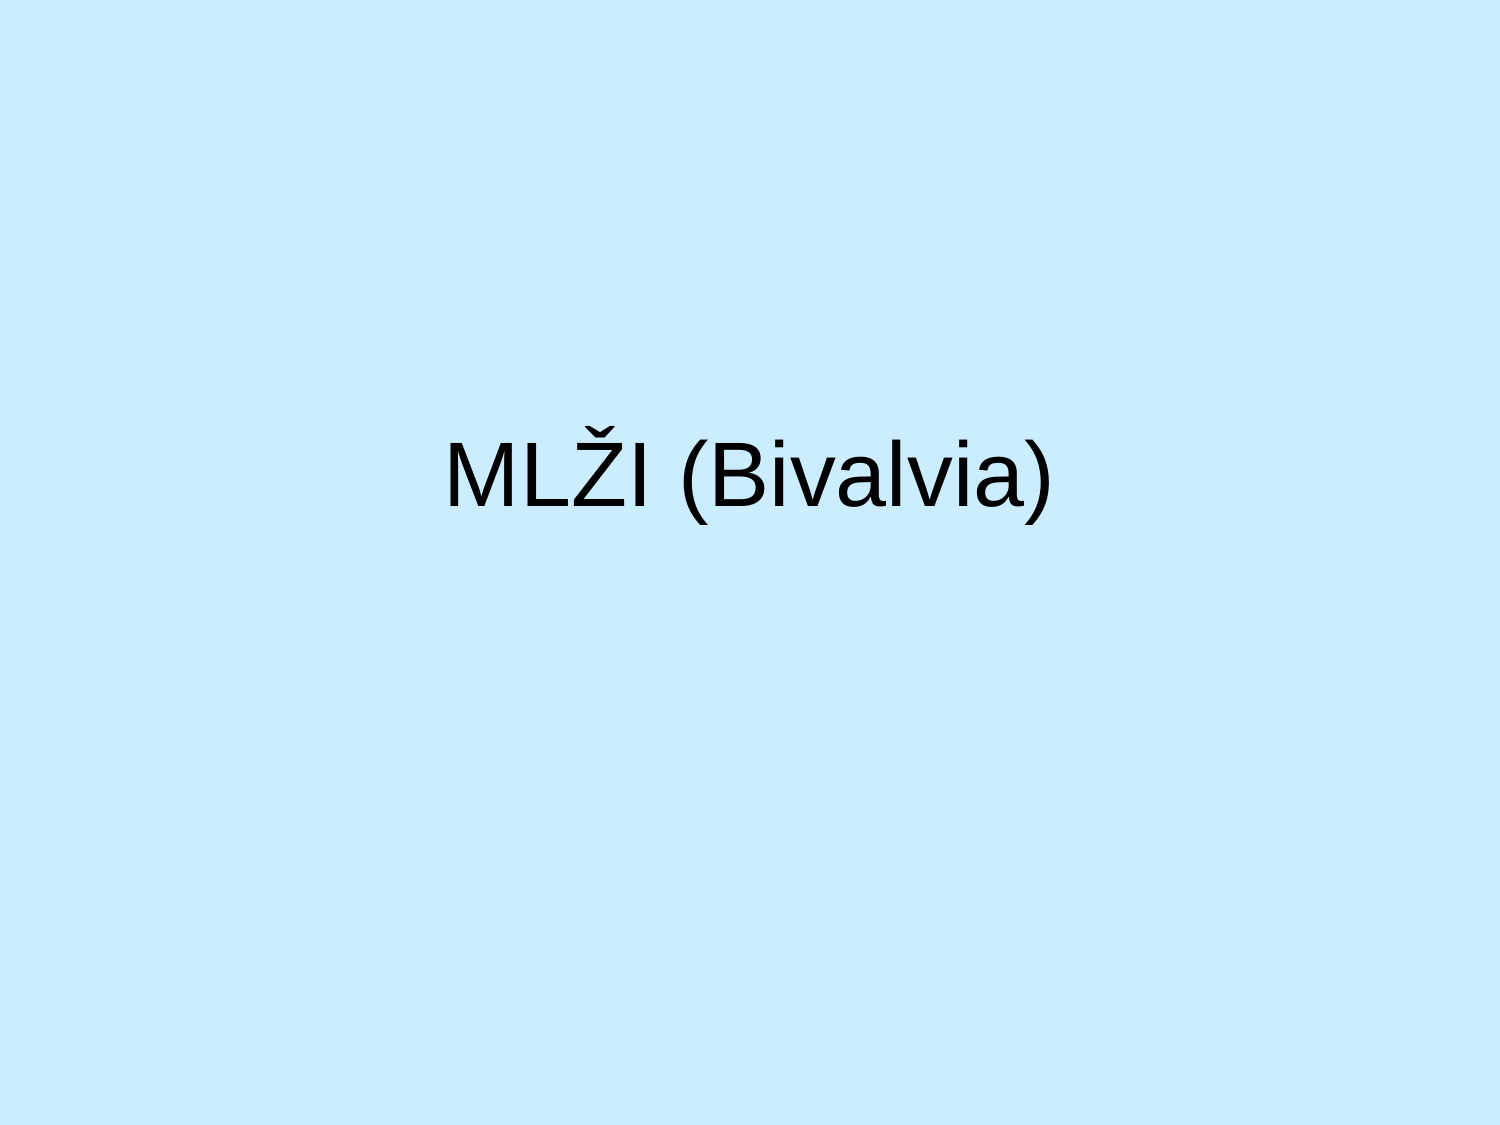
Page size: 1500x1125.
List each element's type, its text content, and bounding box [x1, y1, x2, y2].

title MLŽI (Bivalvia) [112, 349, 1388, 591]
